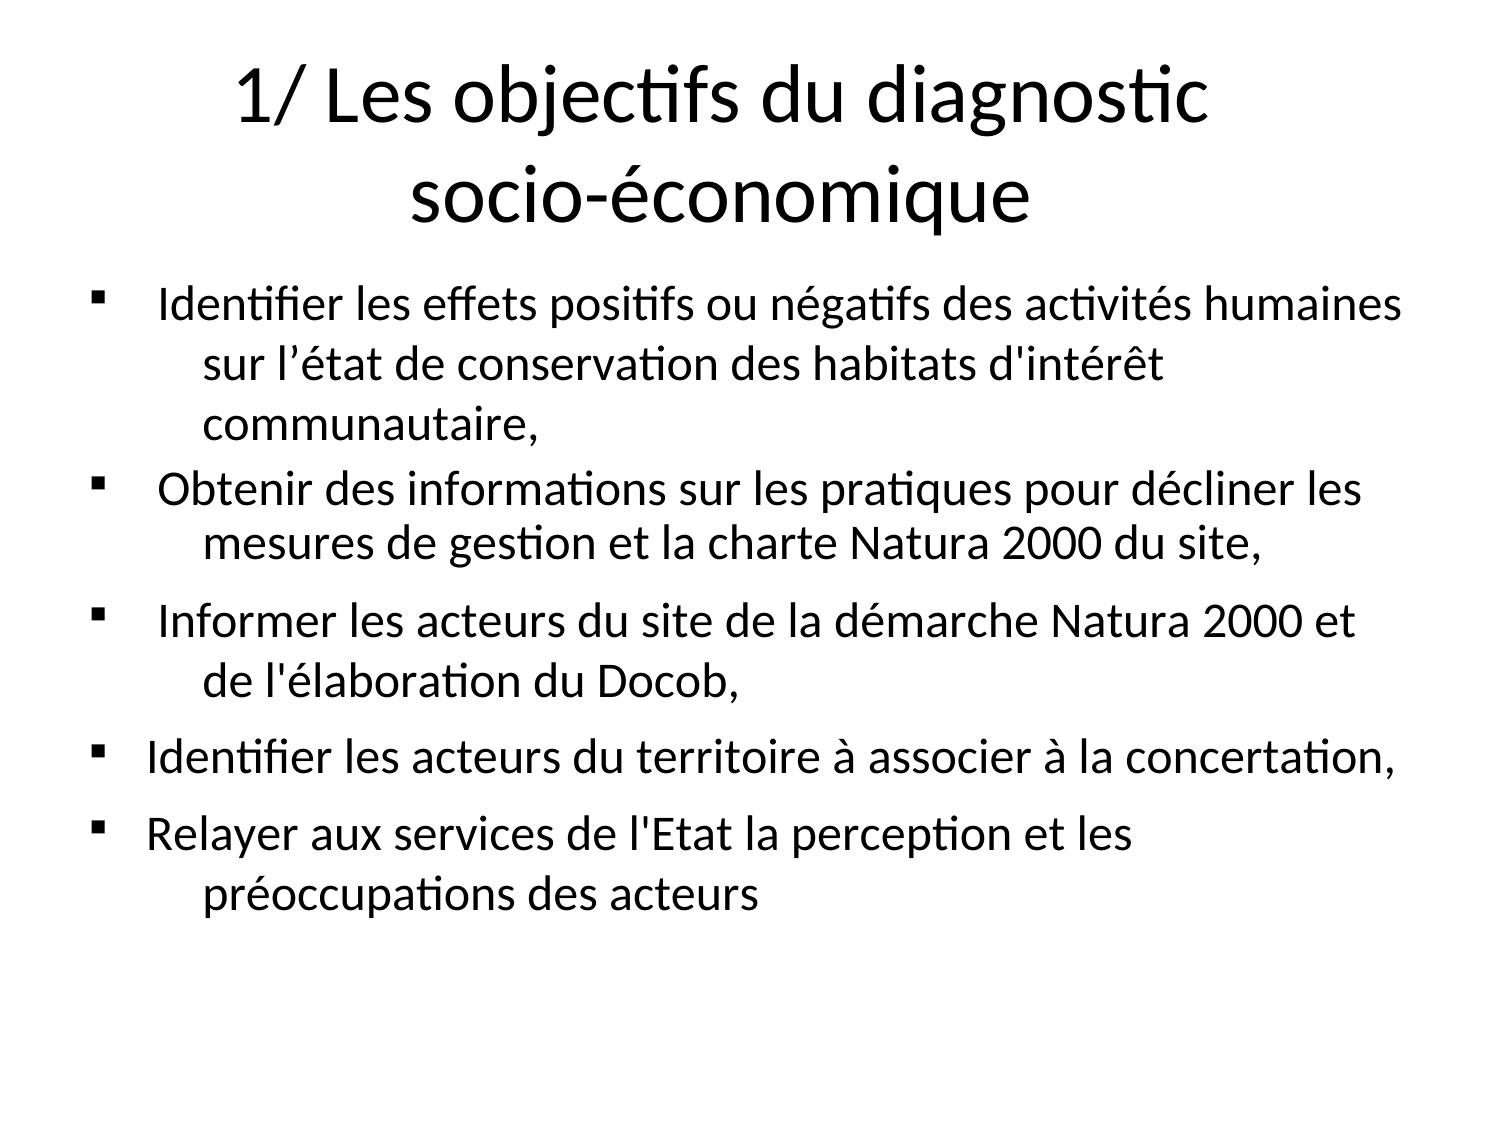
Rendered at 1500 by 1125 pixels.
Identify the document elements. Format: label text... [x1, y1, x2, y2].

list Identifier les effets positifs ou négatifs des activités humaines sur l’état de conservation des habitats d'intérêt communautaire, Obtenir des informations sur les pratiques pour décliner les mesures de gestion et la charte Natura 2000 du site, Informer les acteurs du site de la démarche Natura 2000 et de l'élaboration du Docob, Identifier les acteurs du territoire à associer à la concertation, Relayer aux services de l'Etat la perception et les préoccupations des acteurs [75, 262, 1423, 1003]
title 1/ Les objectifs du diagnostic socio-économique [194, 21, 1248, 257]
